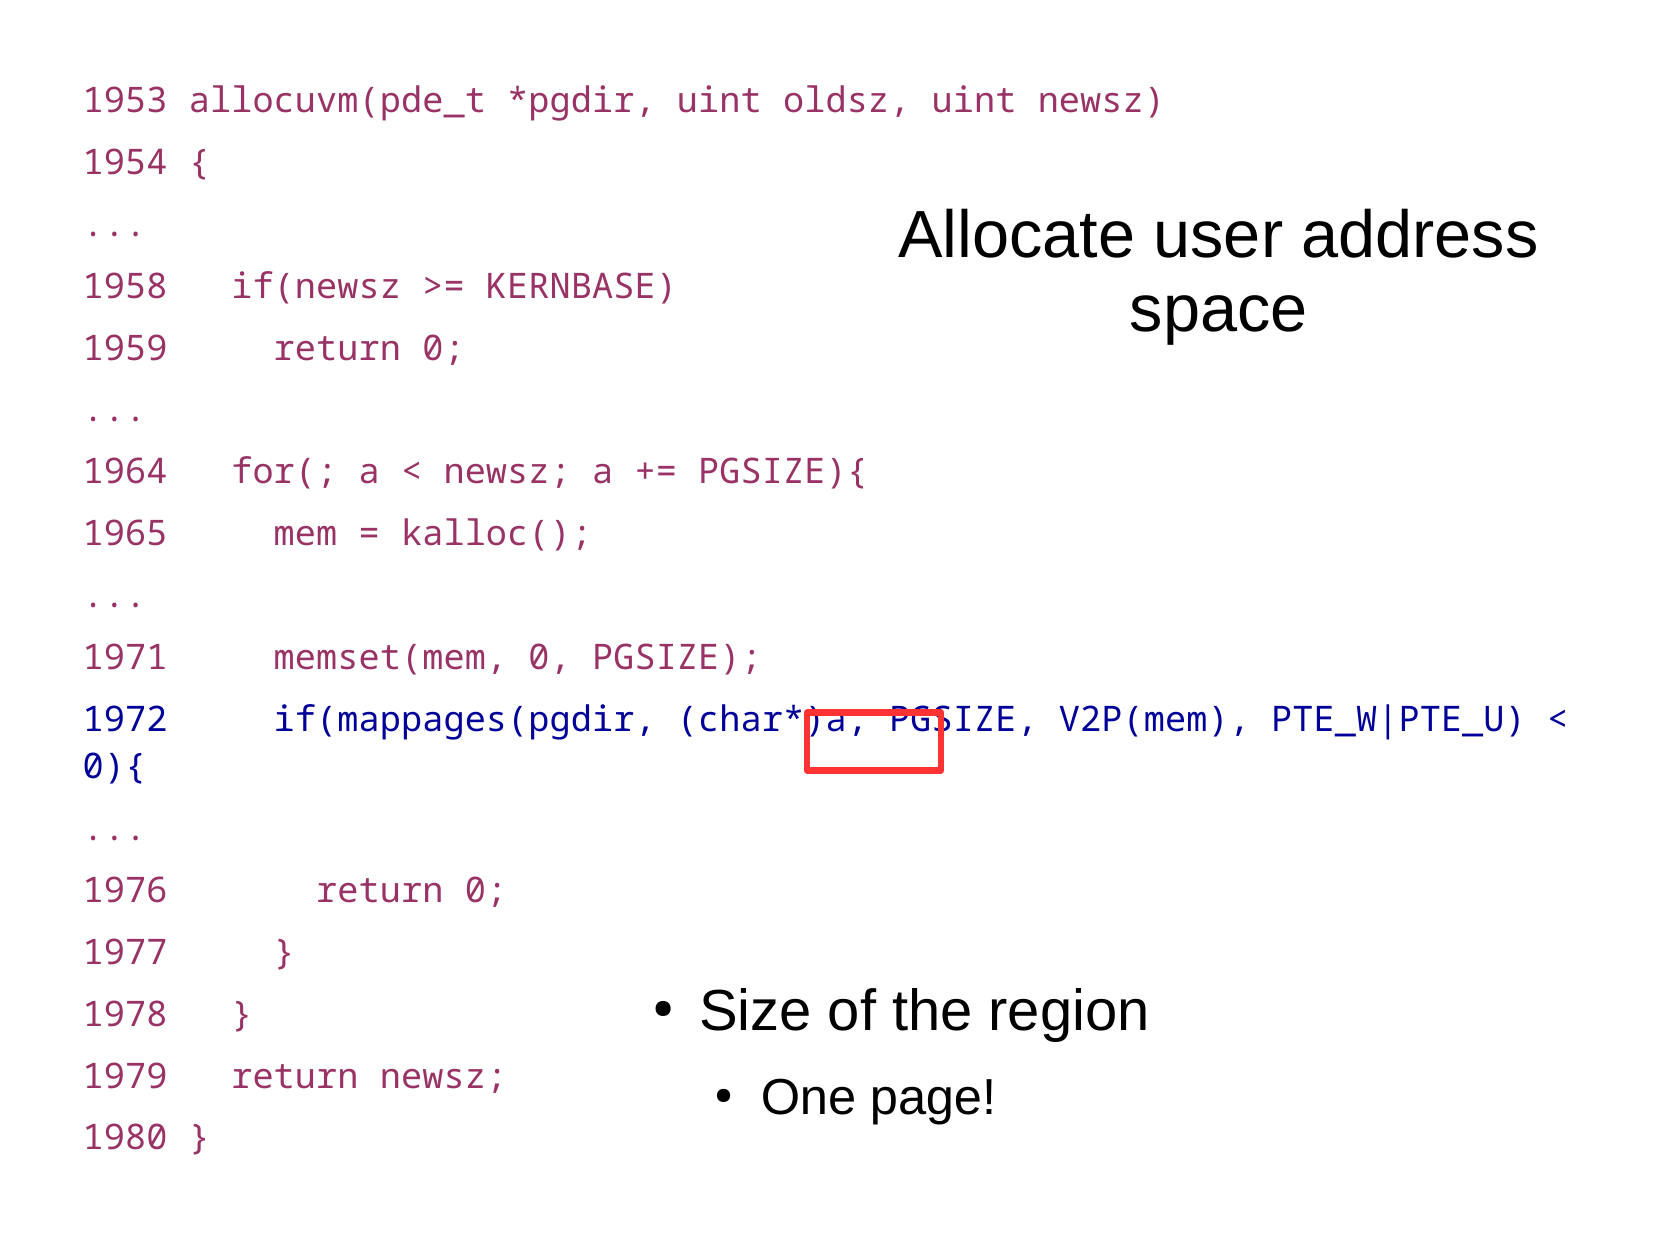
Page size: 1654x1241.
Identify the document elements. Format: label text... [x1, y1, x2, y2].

title Allocate user address space [825, 167, 1613, 376]
list 1953 allocuvm(pde_t *pgdir, uint oldsz, uint newsz) 1954 { ... 1958 if(newsz >= KERNBASE) 1959 return 0; ... 1964 for(; a < newsz; a += PGSIZE){ 1965 mem = kalloc(); ... 1971 memset(mem, 0, PGSIZE); 1972 if(mappages(pgdir, (char*)a, PGSIZE, V2P(mem), PTE_W|PTE_U) < 0){ ... 1976 return 0; 1977 } 1978 } 1979 return newsz; 1980 } [82, 75, 1571, 1163]
list Size of the region One page! [637, 978, 1530, 1126]
